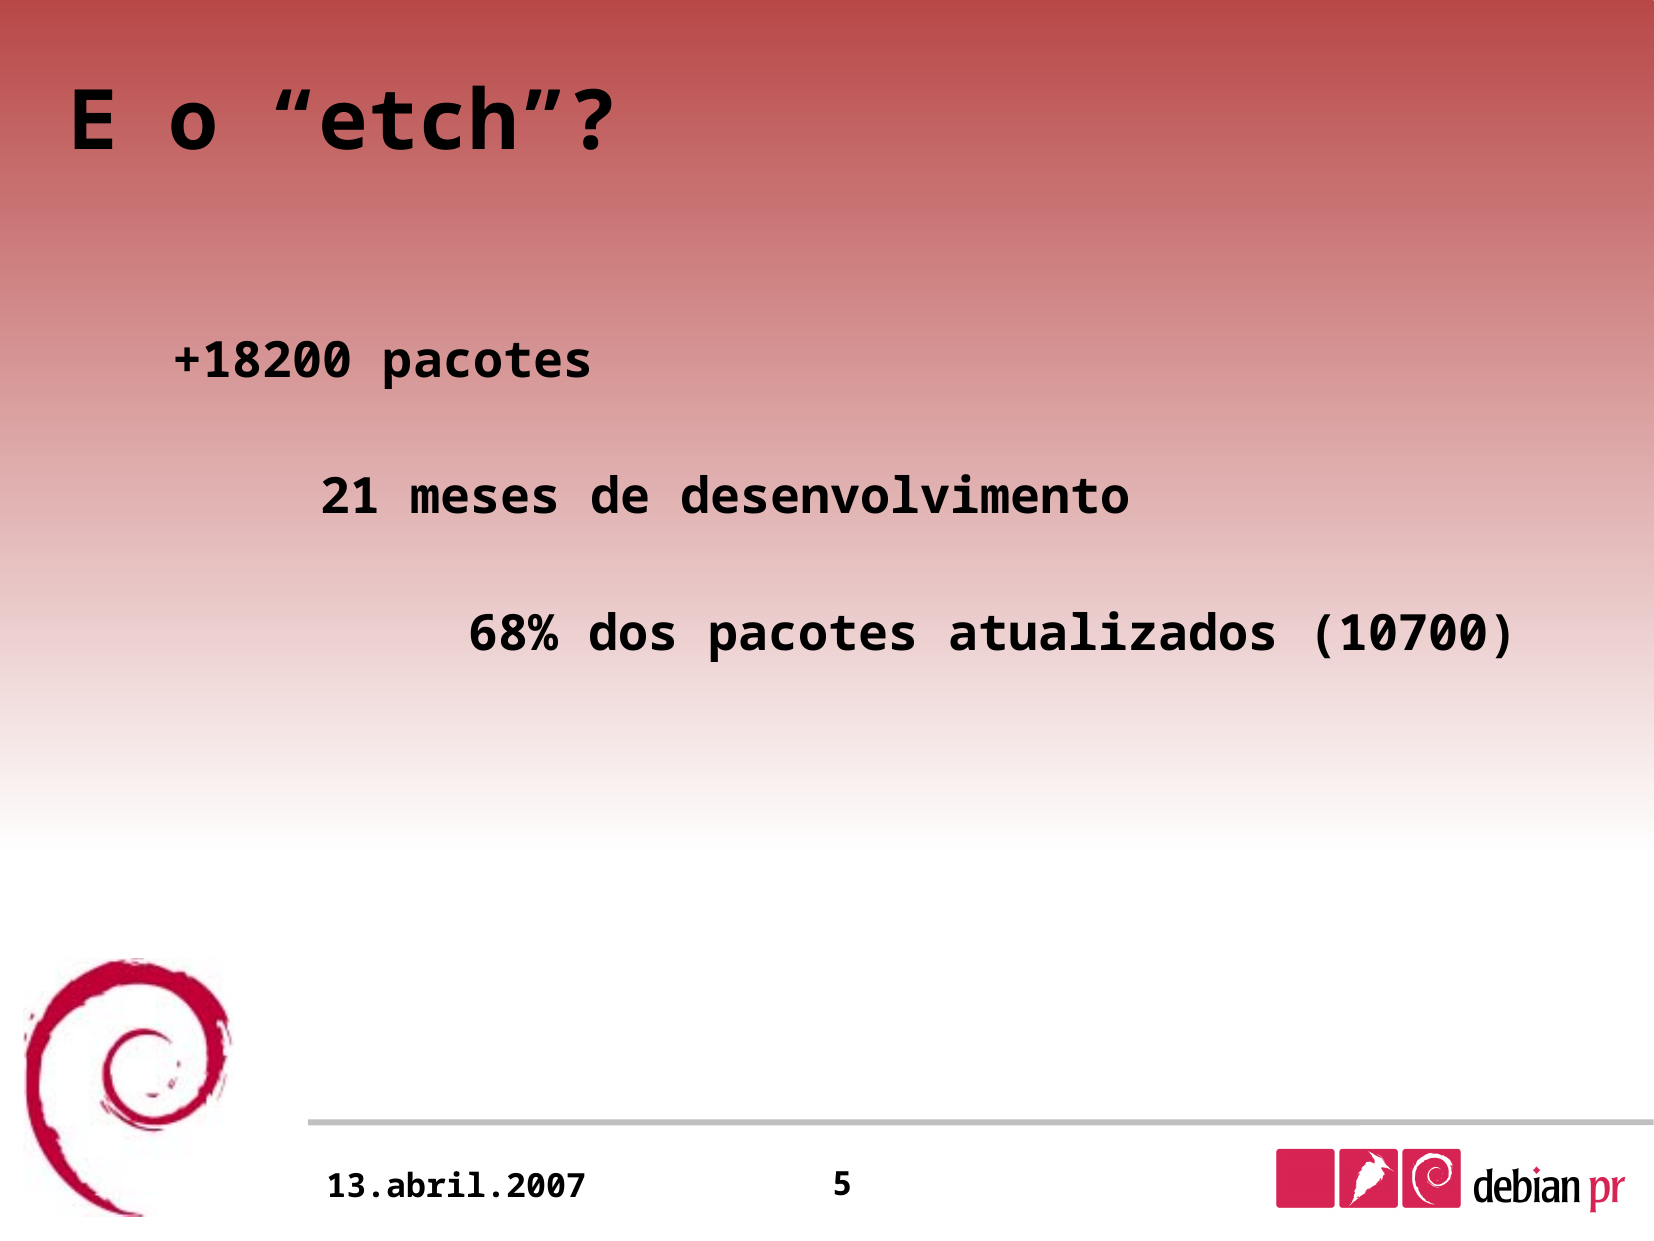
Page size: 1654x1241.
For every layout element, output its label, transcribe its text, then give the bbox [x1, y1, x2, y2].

text_box +18200 pacotes 21 meses de desenvolvimento 68% dos pacotes atualizados (10700) [172, 323, 1519, 575]
picture [1271, 1138, 1630, 1223]
picture [23, 958, 234, 1217]
text_box E o “etch”? [68, 60, 834, 160]
